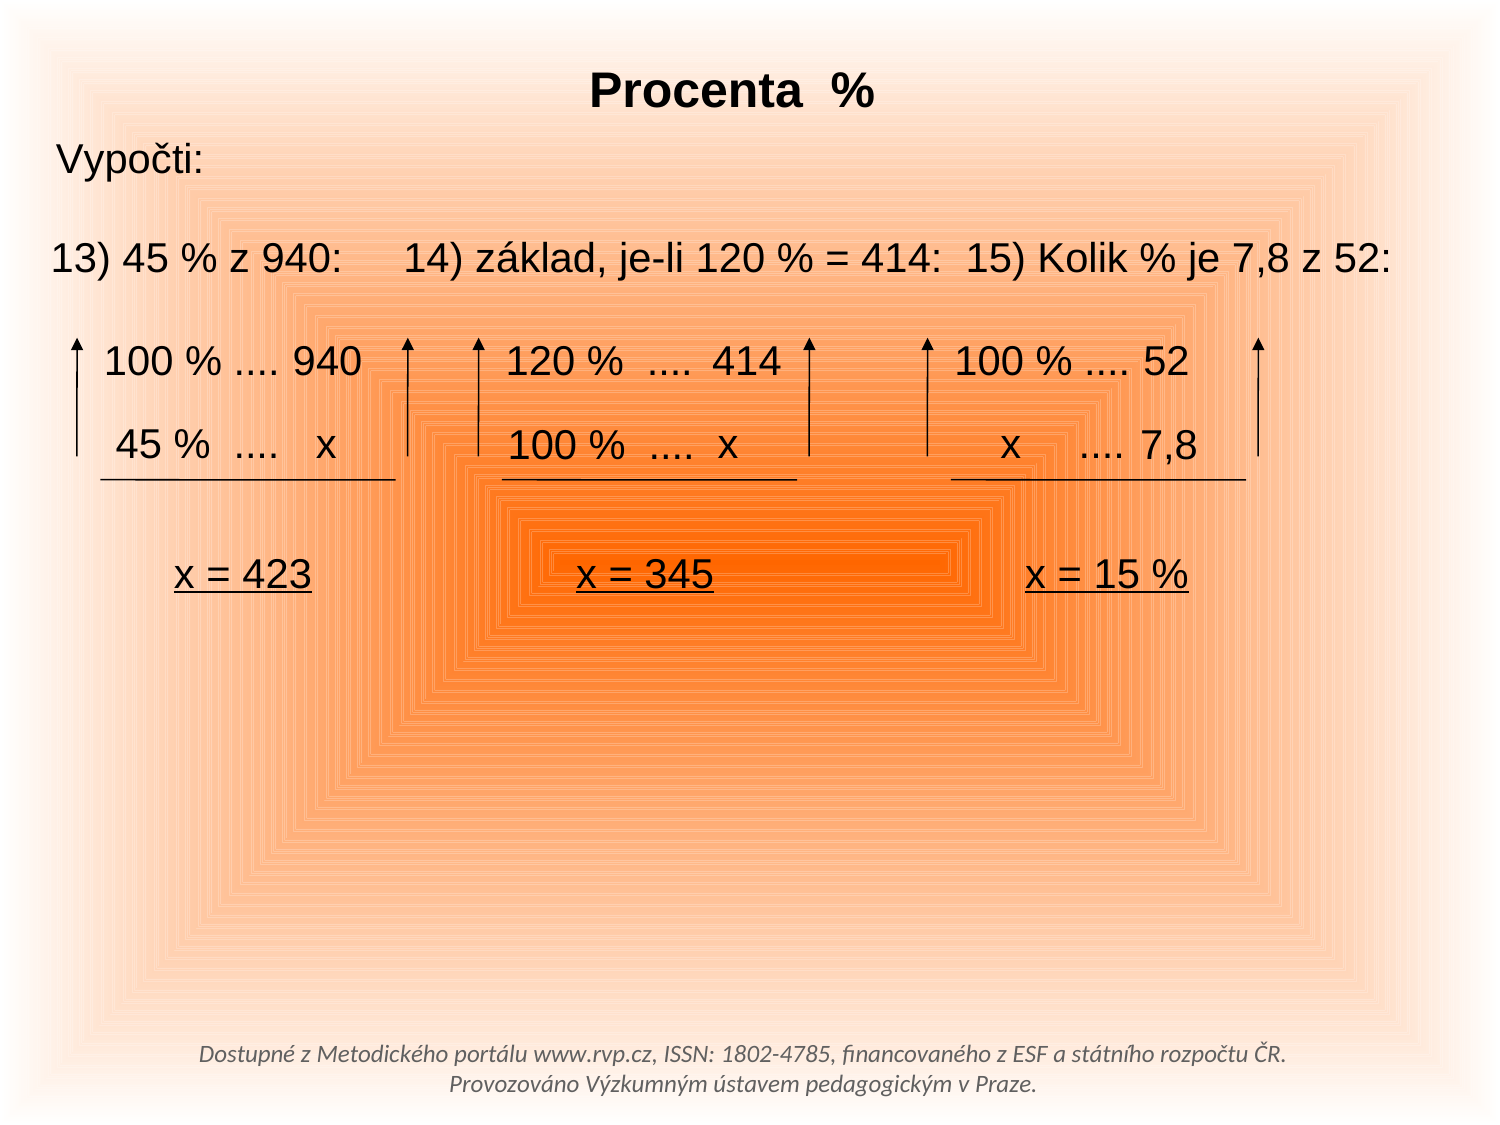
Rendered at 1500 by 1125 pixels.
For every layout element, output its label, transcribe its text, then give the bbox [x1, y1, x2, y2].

text_box 120 % .... [490, 326, 697, 392]
text_box 14) základ, je-li 120 % = 414: [388, 222, 950, 289]
text_box x = 15 % [1010, 538, 1204, 605]
text_box Dostupné z Metodického portálu www.rvp.cz, ISSN: 1802-4785, financovaného z ESF a státního rozpočtu ČR. Provozováno Výzkumným ústavem pedagogickým v Praze. [171, 1030, 1317, 1106]
text_box 940 [277, 326, 378, 392]
text_box x [702, 408, 754, 475]
text_box 13) 45 % z 940: [35, 222, 358, 289]
text_box 100 % .... [89, 326, 277, 392]
text_box Procenta % [574, 49, 891, 125]
text_box 7,8 [1125, 410, 1213, 476]
text_box 15) Kolik % je 7,8 z 52: [950, 222, 1407, 289]
text_box x = 345 [561, 538, 730, 605]
text_box x [301, 408, 352, 475]
text_box 414 [697, 326, 797, 392]
text_box 100 % .... [492, 410, 710, 476]
text_box 45 % .... [100, 408, 295, 475]
text_box x = 423 [159, 538, 328, 605]
text_box Vypočti: [40, 124, 220, 190]
text_box 52 [1128, 326, 1205, 392]
text_box 100 % .... [939, 326, 1128, 392]
text_box x .... [951, 408, 1140, 475]
